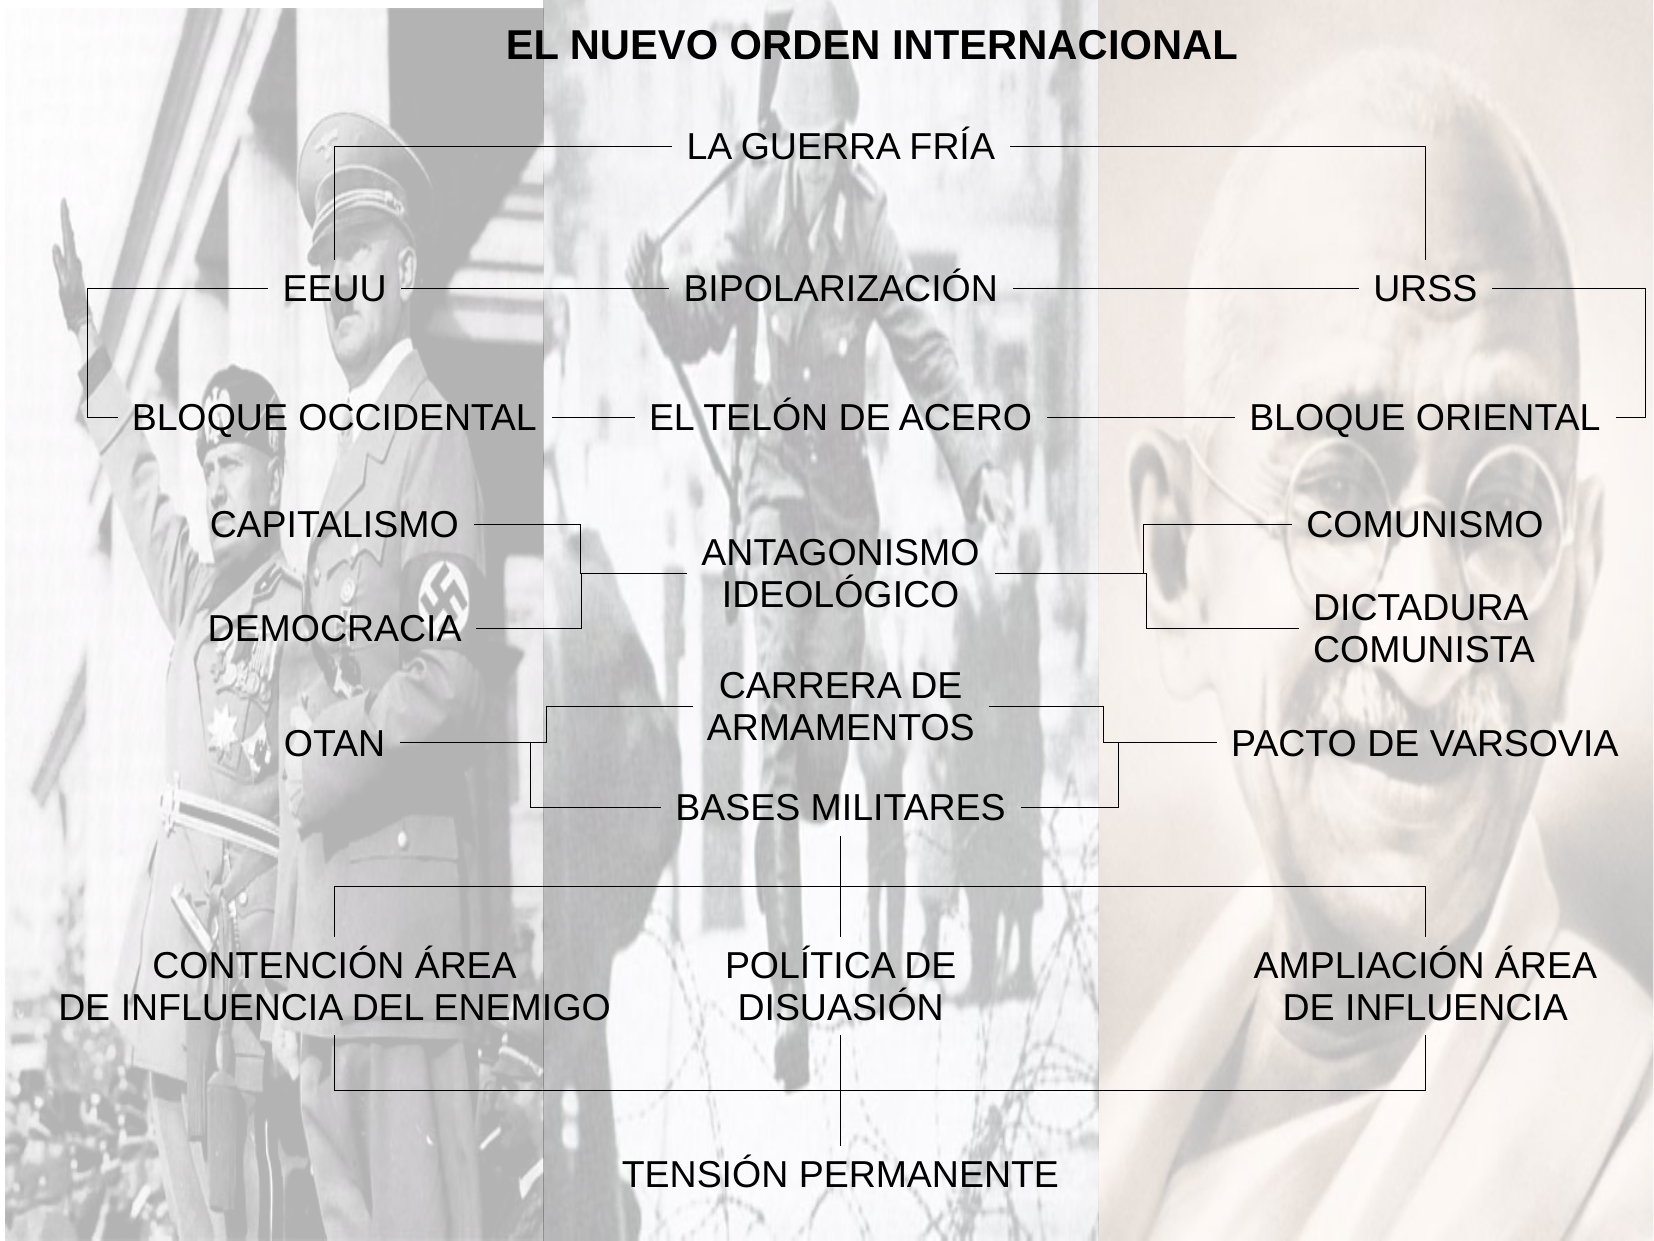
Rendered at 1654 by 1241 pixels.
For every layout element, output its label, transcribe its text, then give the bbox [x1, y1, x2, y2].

text_box ANTAGONISMO IDEOLÓGICO [686, 524, 996, 624]
text_box EL TELÓN DE ACERO [634, 389, 1048, 447]
text_box URSS [1358, 259, 1493, 317]
text_box TENSIÓN PERMANENTE [607, 1145, 1075, 1203]
text_box COMUNISMO [1291, 496, 1559, 553]
text_box BIPOLARIZACIÓN [668, 259, 1014, 317]
text_box BASES MILITARES [660, 779, 1022, 837]
text_box LA GUERRA FRÍA [671, 118, 1011, 175]
text_box POLÍTICA DE DISUASIÓN [710, 936, 972, 1036]
text_box CAPITALISMO [195, 496, 475, 553]
text_box DICTADURA COMUNISTA [1298, 578, 1553, 678]
text_box PACTO DE VARSOVIA [1216, 714, 1635, 772]
text_box EEUU [267, 259, 402, 317]
text_box BLOQUE ORIENTAL [1234, 389, 1617, 447]
picture [5, 0, 1654, 1241]
text_box CONTENCIÓN ÁREA DE INFLUENCIA DEL ENEMIGO [43, 936, 626, 1036]
text_box BLOQUE OCCIDENTAL [117, 389, 553, 447]
text_box EL NUEVO ORDEN INTERNACIONAL [491, 13, 1254, 77]
text_box DEMOCRACIA [192, 599, 477, 657]
text_box AMPLIACIÓN ÁREA DE INFLUENCIA [1238, 936, 1613, 1036]
text_box OTAN [269, 714, 401, 772]
text_box CARRERA DE ARMAMENTOS [692, 656, 990, 756]
